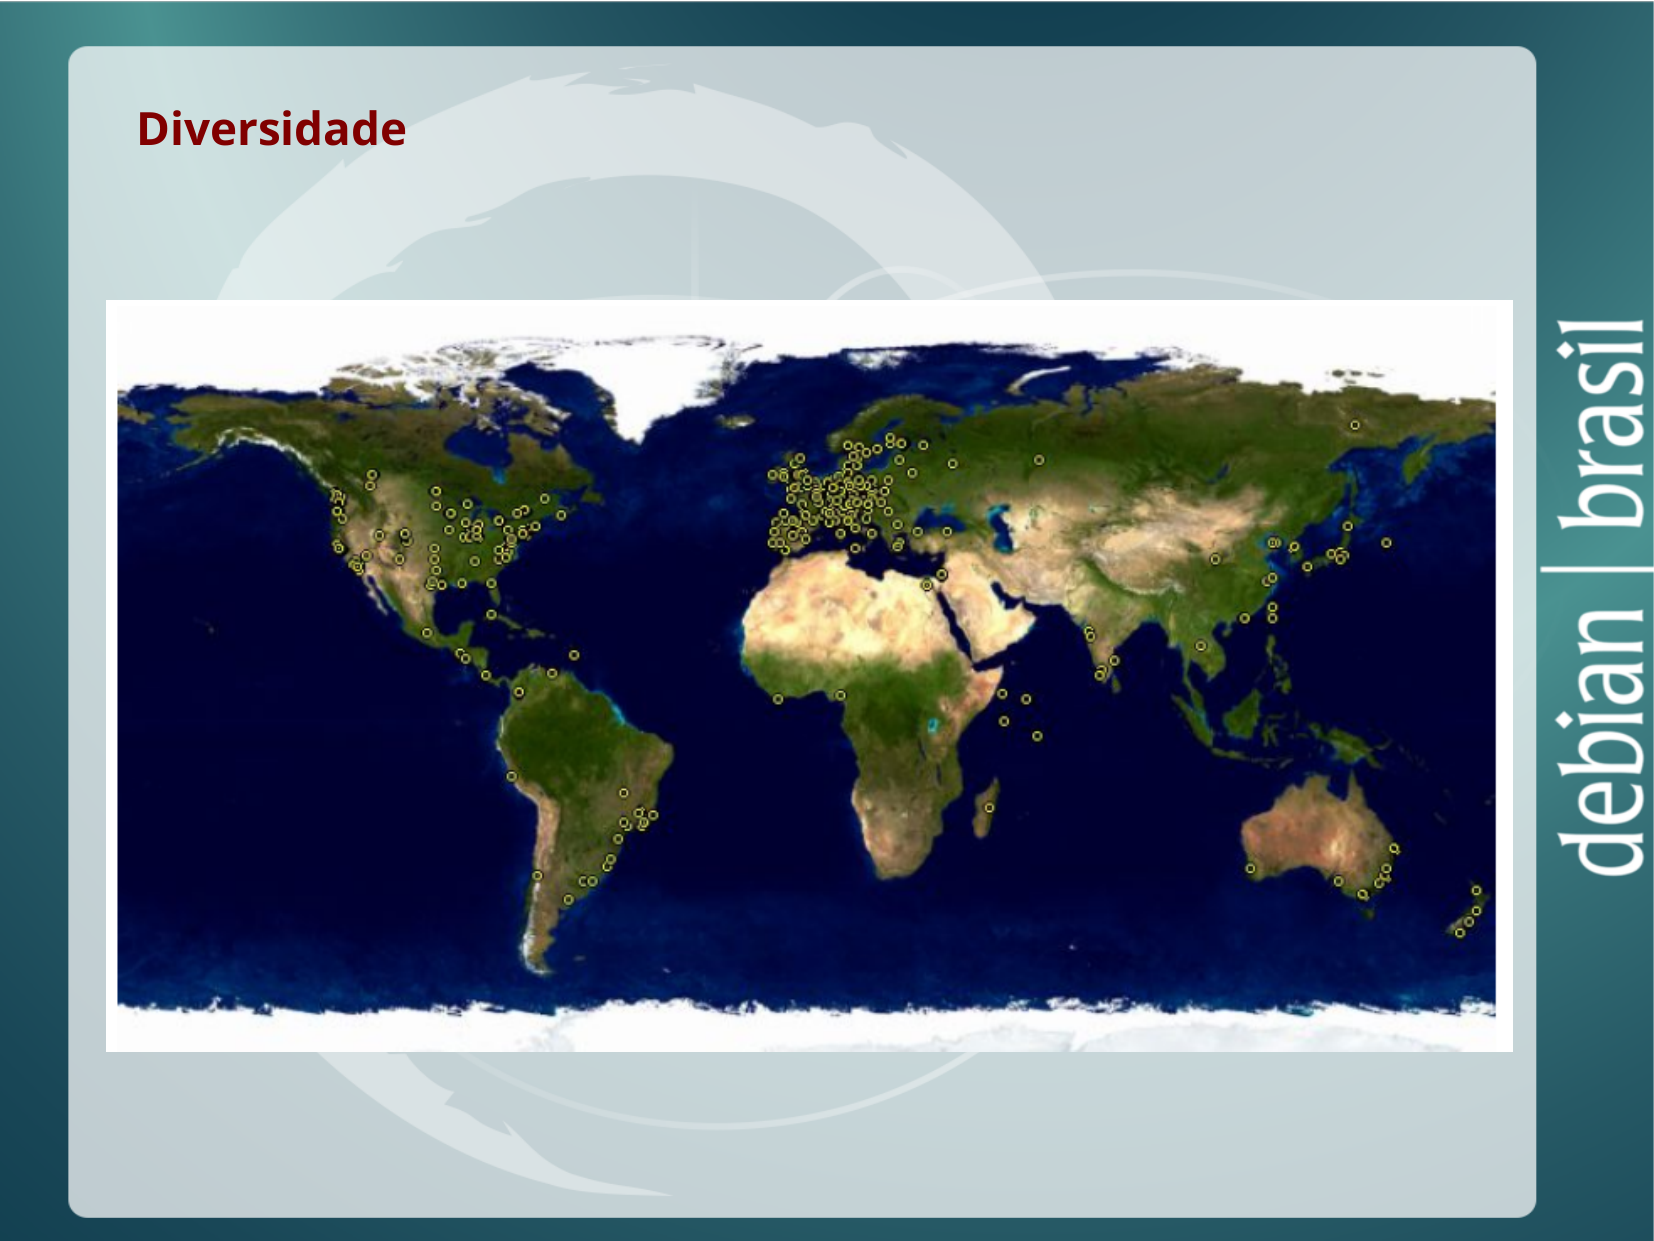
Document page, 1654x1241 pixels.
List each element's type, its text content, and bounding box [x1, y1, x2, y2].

text_box Diversidade [122, 88, 520, 166]
picture [0, 0, 1654, 1241]
